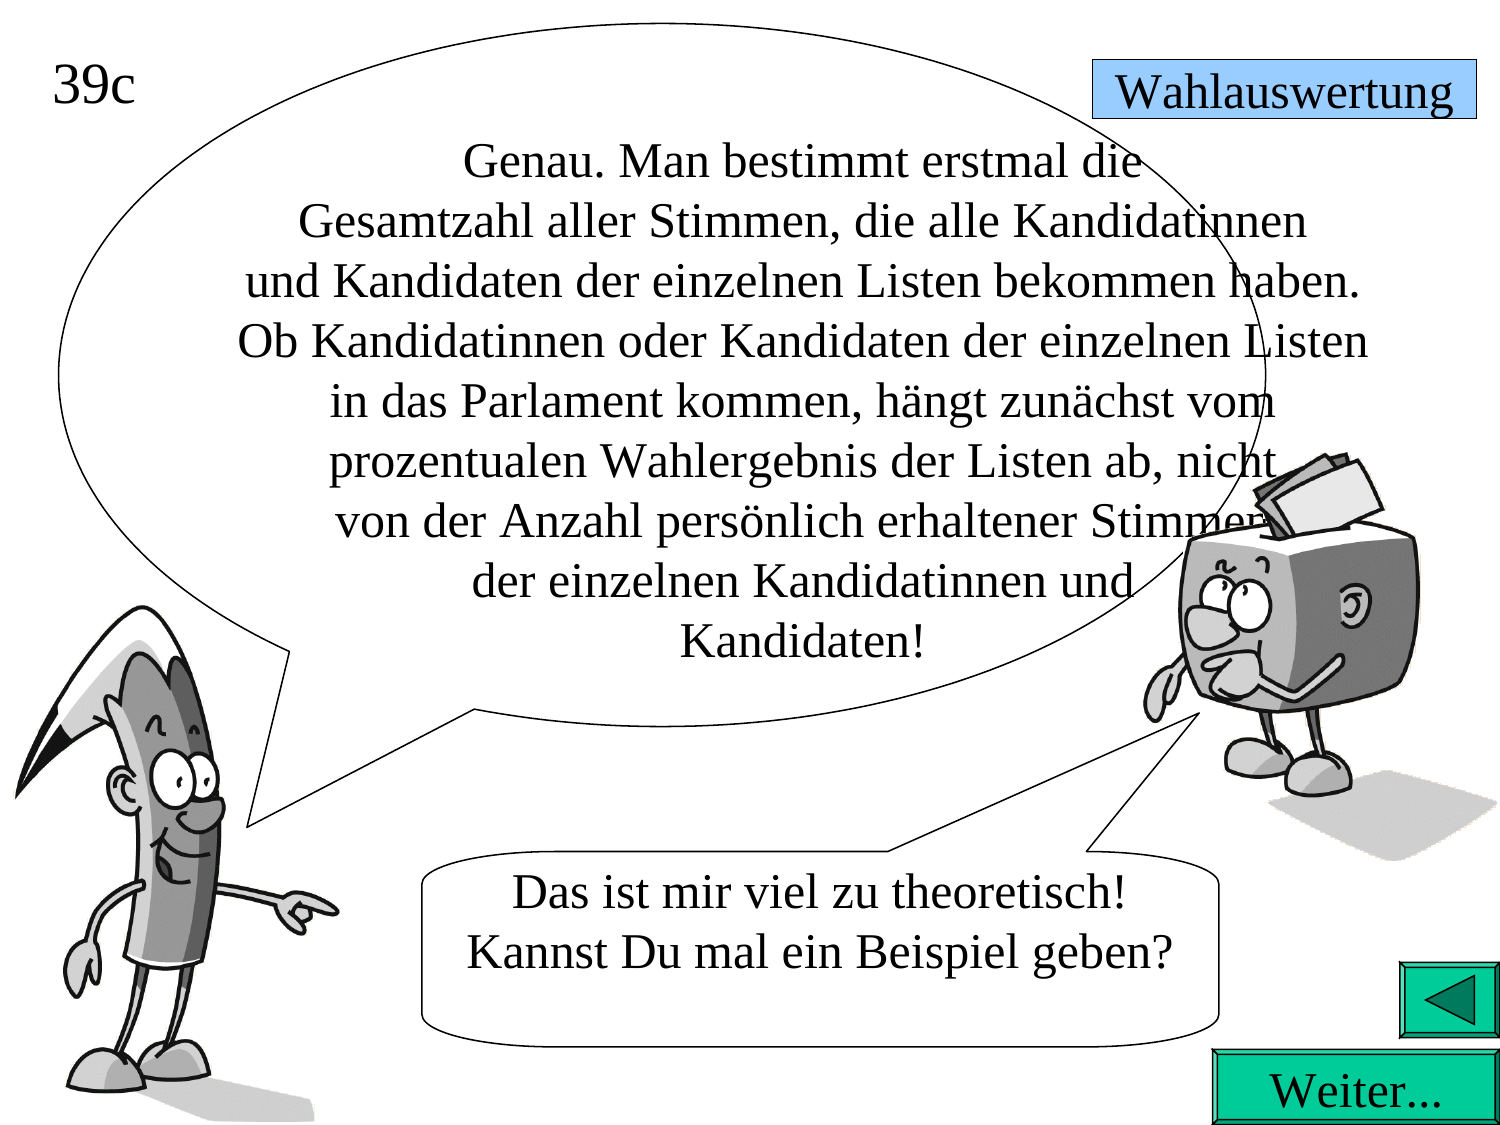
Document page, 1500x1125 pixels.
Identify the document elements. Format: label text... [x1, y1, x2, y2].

picture [8, 592, 349, 1122]
picture [1128, 445, 1497, 861]
text_box Genau. Man bestimmt erstmal die Gesamtzahl aller Stimmen, die alle Kandidatinnen und Kandidaten der einzelnen Listen bekommen haben. Ob Kandidatinnen oder Kandidaten der einzelnen Listen in das Parlament kommen, hängt zunächst vom prozentualen Wahlergebnis der Listen ab, nicht von der Anzahl persönlich erhaltener Stimmen der einzelnen Kandidatinnen und Kandidaten! [58, 23, 1266, 775]
text_box Weiter... [1218, 1055, 1495, 1119]
text_box Wahlauswertung [1092, 59, 1477, 119]
text_box 39c [37, 37, 175, 138]
text_box Das ist mir viel zu theoretisch! Kannst Du mal ein Beispiel geben? [421, 744, 1219, 1047]
